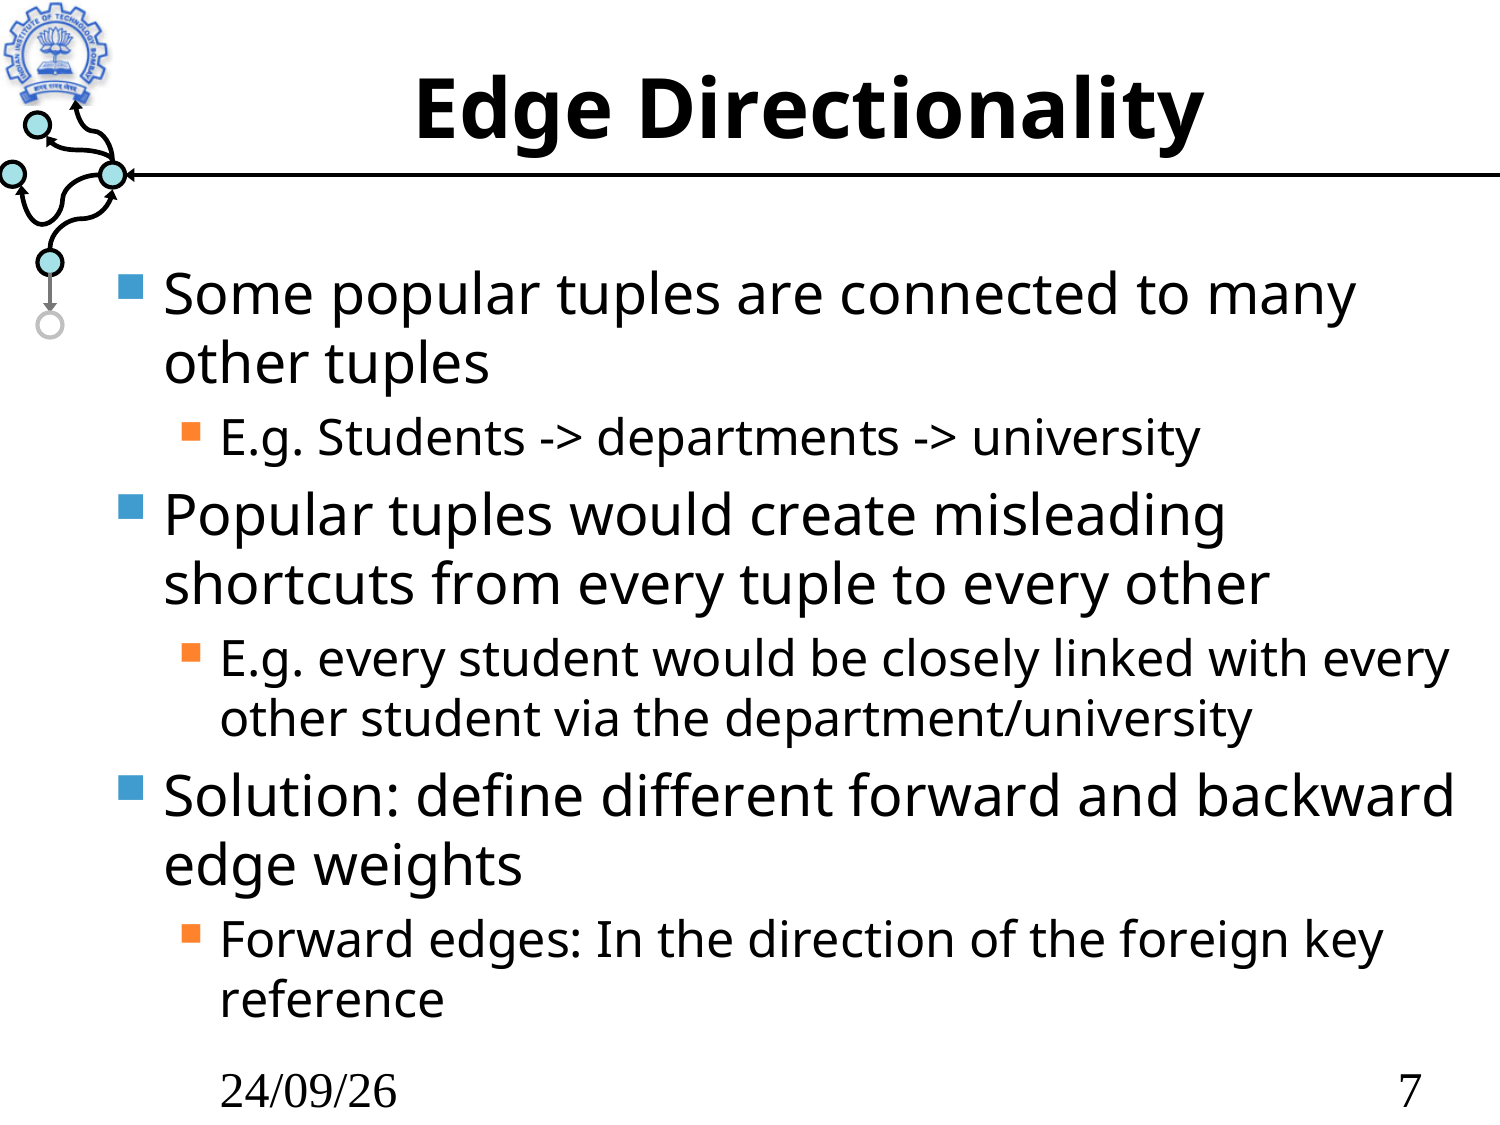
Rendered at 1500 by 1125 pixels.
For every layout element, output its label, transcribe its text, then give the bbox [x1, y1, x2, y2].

title Edge Directionality [167, 24, 1450, 163]
picture [0, 0, 113, 106]
list Some popular tuples are connected to many other tuples E.g. Students -> departments -> university Popular tuples would create misleading shortcuts from every tuple to every other E.g. every student would be closely linked with every other student via the department/university Solution: define different forward and backward edge weights Forward edges: In the direction of the foreign key reference [99, 249, 1476, 1050]
